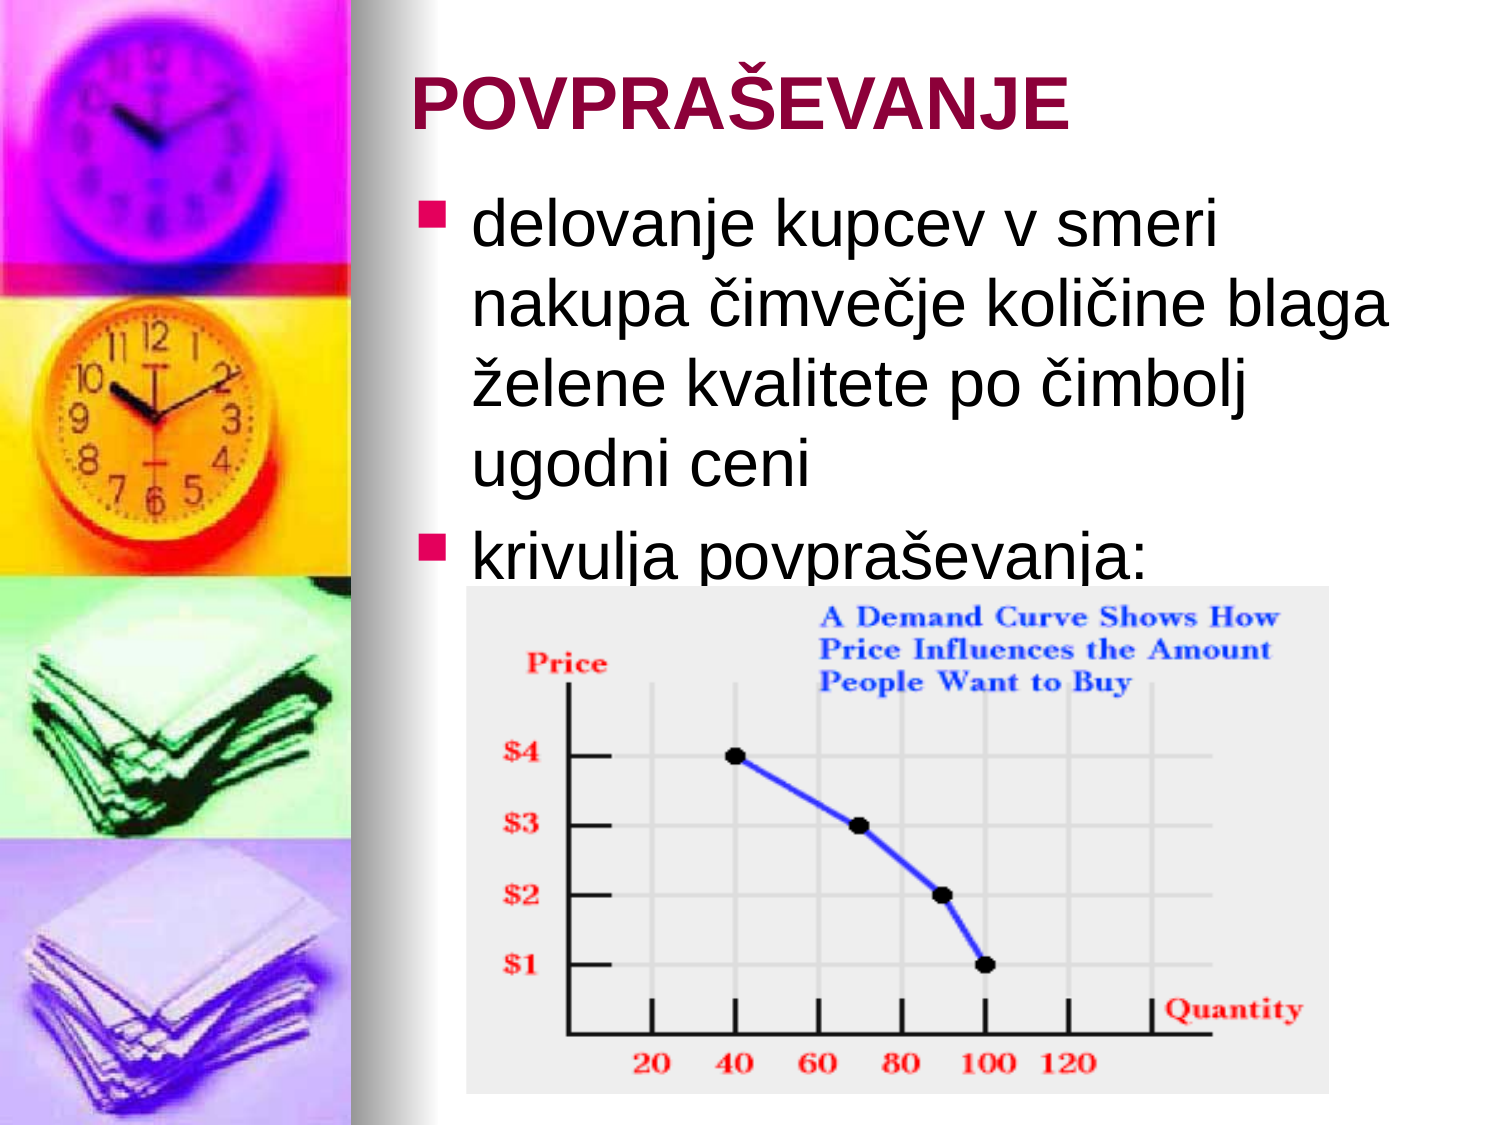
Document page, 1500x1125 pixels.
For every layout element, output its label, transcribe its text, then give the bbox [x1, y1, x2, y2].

list delovanje kupcev v smeri nakupa čimvečje količine blaga želene kvalitete po čimbolj ugodni ceni krivulja povpraševanja: [399, 172, 1450, 1000]
title POVPRAŠEVANJE [395, 0, 1446, 200]
picture [0, 0, 351, 1125]
picture [466, 586, 1329, 1094]
